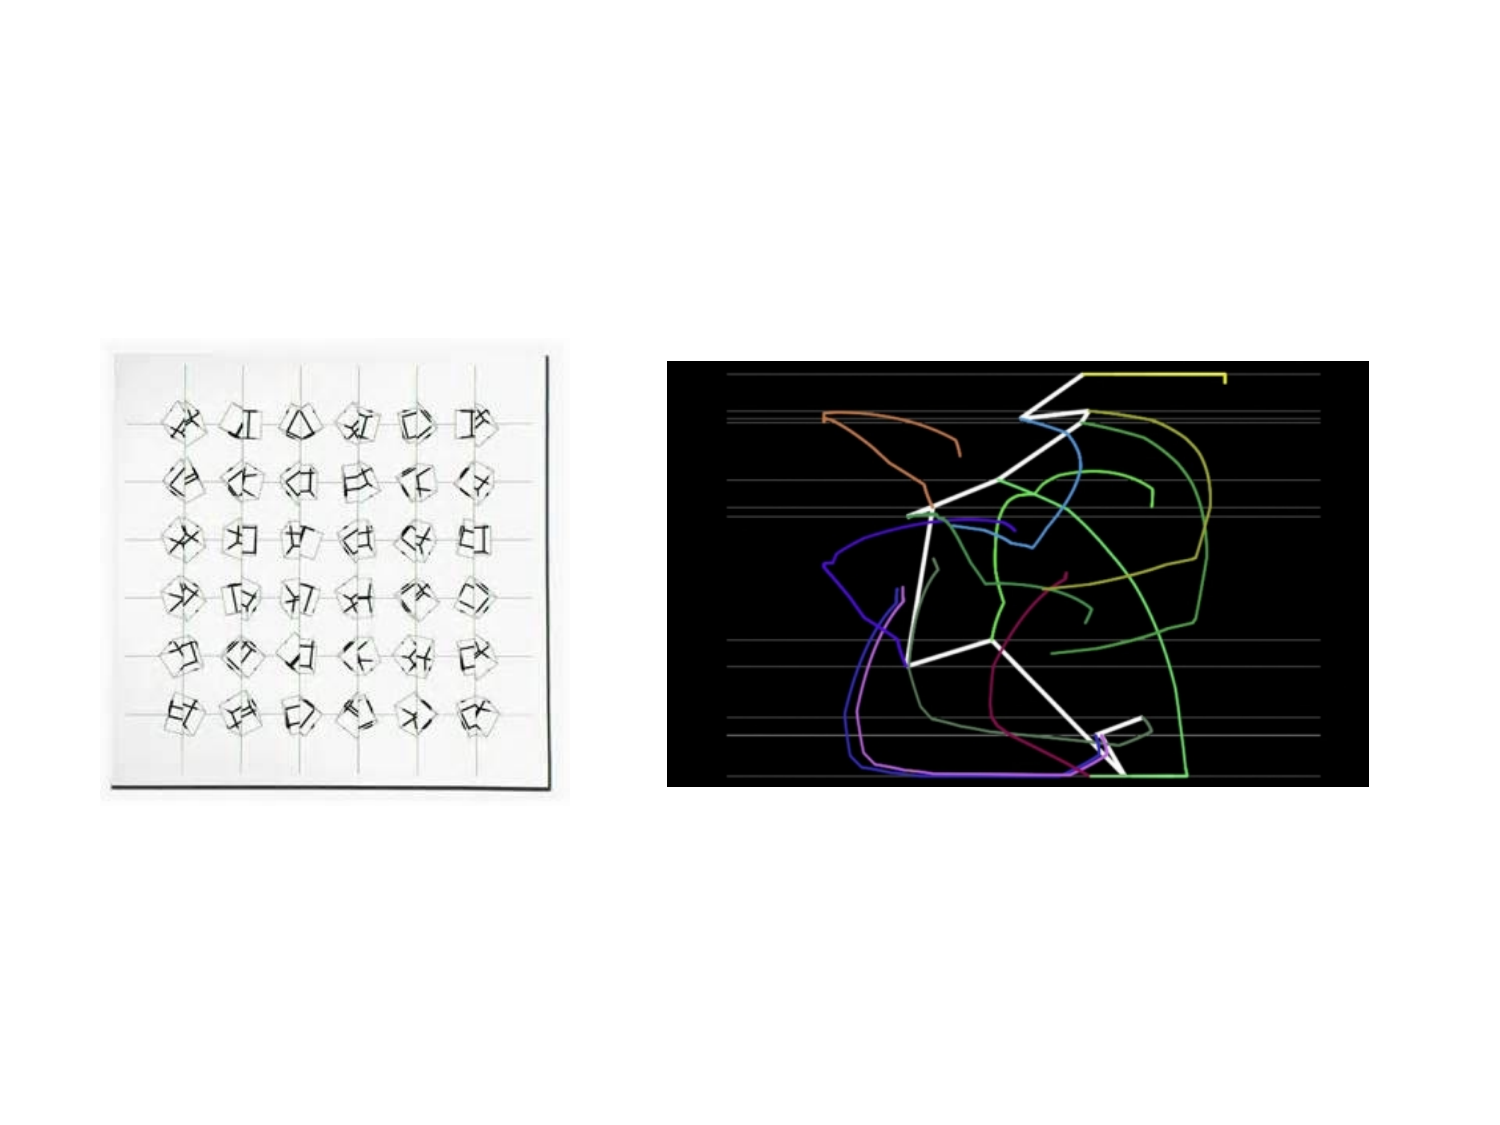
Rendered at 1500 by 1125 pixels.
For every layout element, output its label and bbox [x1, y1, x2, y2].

picture [667, 361, 1369, 787]
picture [100, 338, 570, 806]
